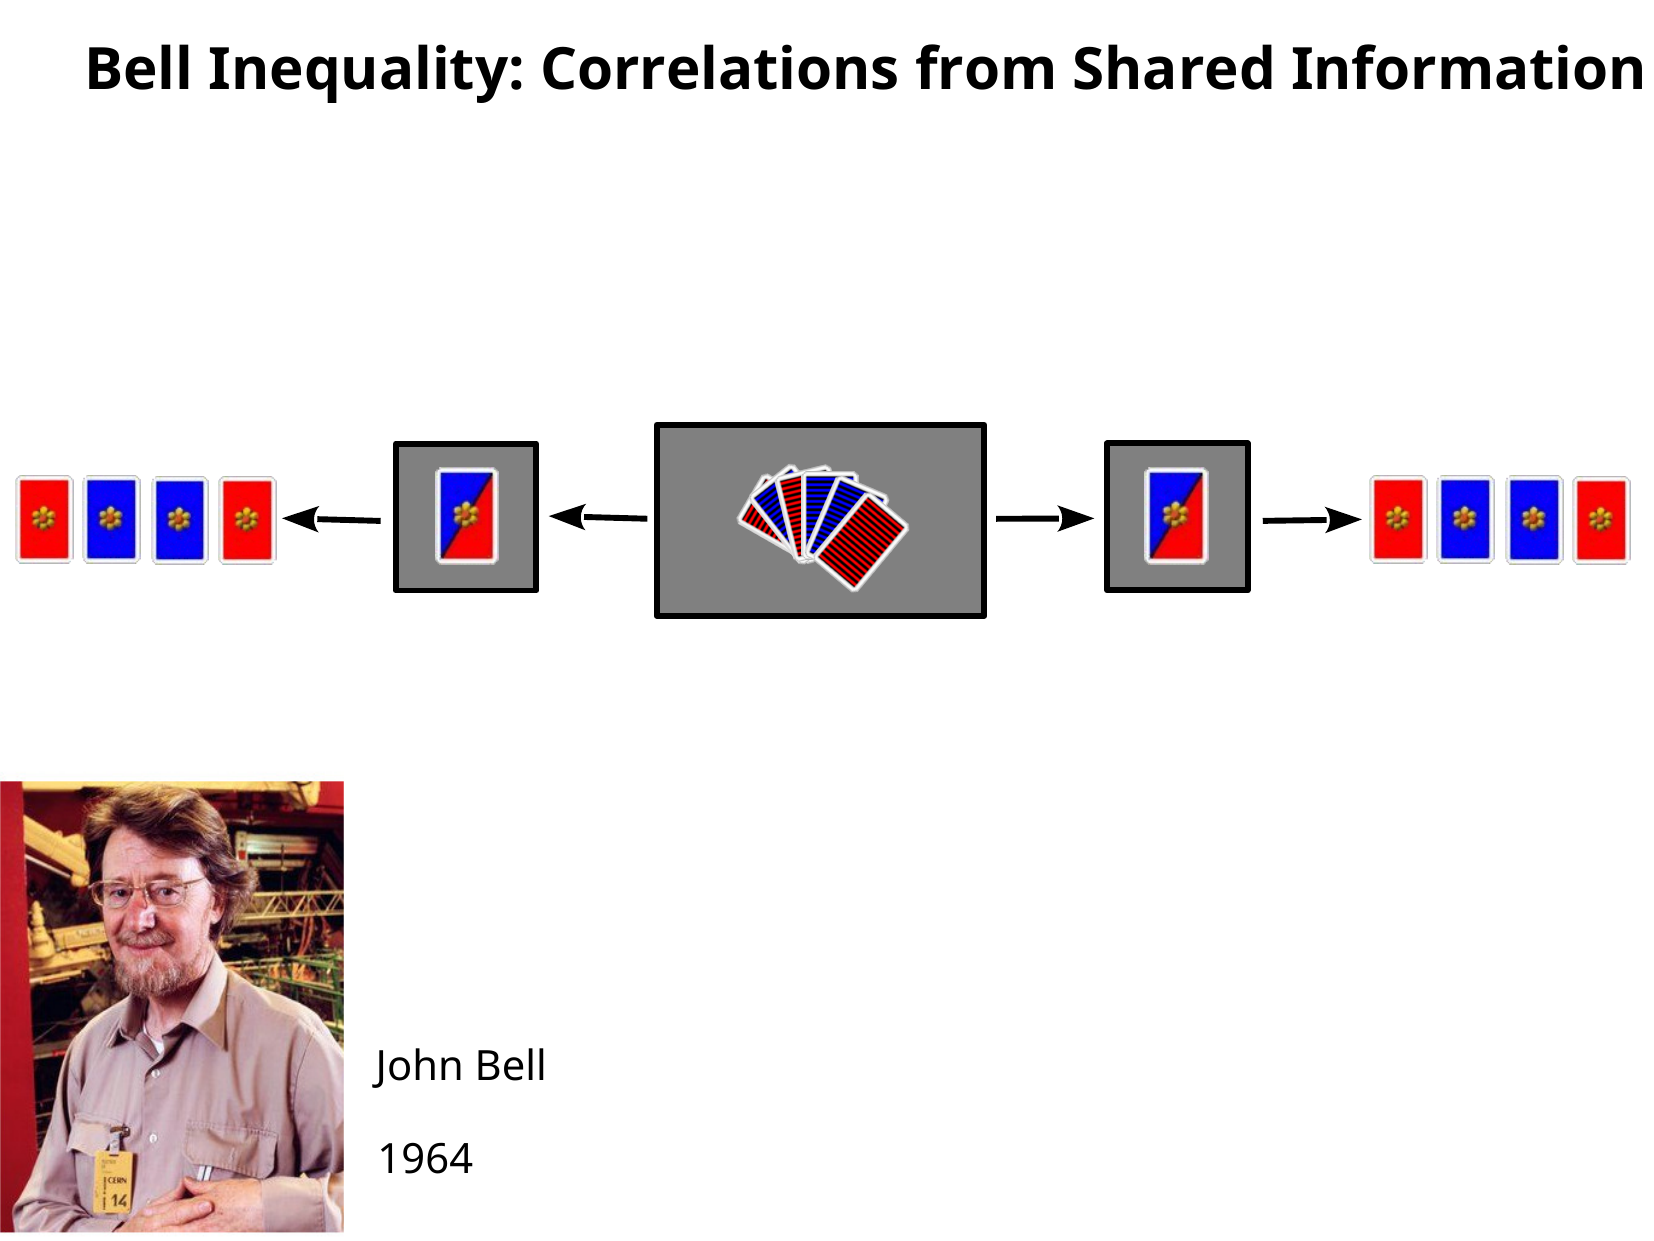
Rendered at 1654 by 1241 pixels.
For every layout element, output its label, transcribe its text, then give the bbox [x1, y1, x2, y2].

picture [0, 730, 491, 1241]
picture [435, 467, 499, 565]
picture [1436, 475, 1495, 564]
picture [218, 476, 277, 565]
picture [1505, 475, 1564, 565]
picture [15, 475, 74, 565]
picture [1144, 467, 1209, 565]
picture [734, 461, 912, 595]
text_box [395, 443, 537, 591]
text_box 1964 [362, 1121, 682, 1190]
text_box [1107, 443, 1248, 591]
text_box Bell Inequality: Correlations from Shared Information [69, 20, 1654, 119]
picture [1572, 476, 1631, 565]
picture [151, 476, 209, 565]
text_box [656, 424, 985, 617]
picture [1369, 475, 1428, 564]
text_box John Bell [360, 1028, 756, 1112]
picture [82, 475, 141, 564]
